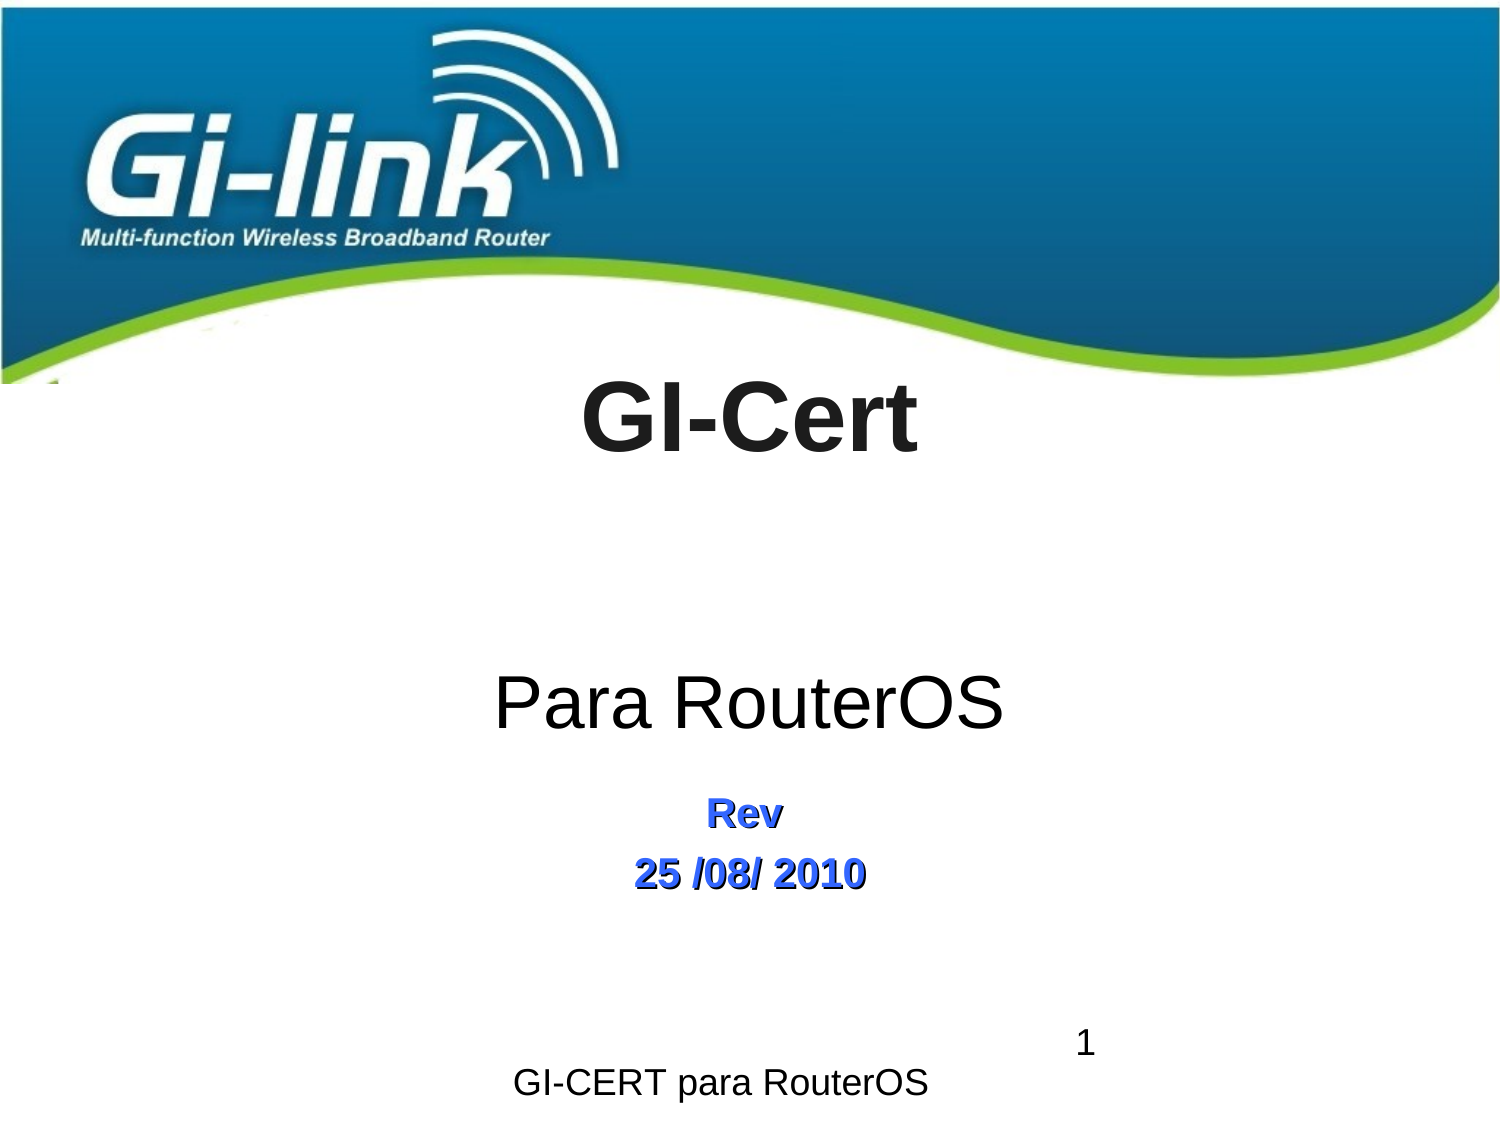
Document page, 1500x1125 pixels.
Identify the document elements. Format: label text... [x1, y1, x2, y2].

title GI-Cert [112, 294, 1388, 547]
subtitle Para RouterOS [225, 575, 1276, 787]
text_box Rev 25 /08/ 2010 [225, 787, 1276, 975]
picture [0, 0, 1500, 384]
